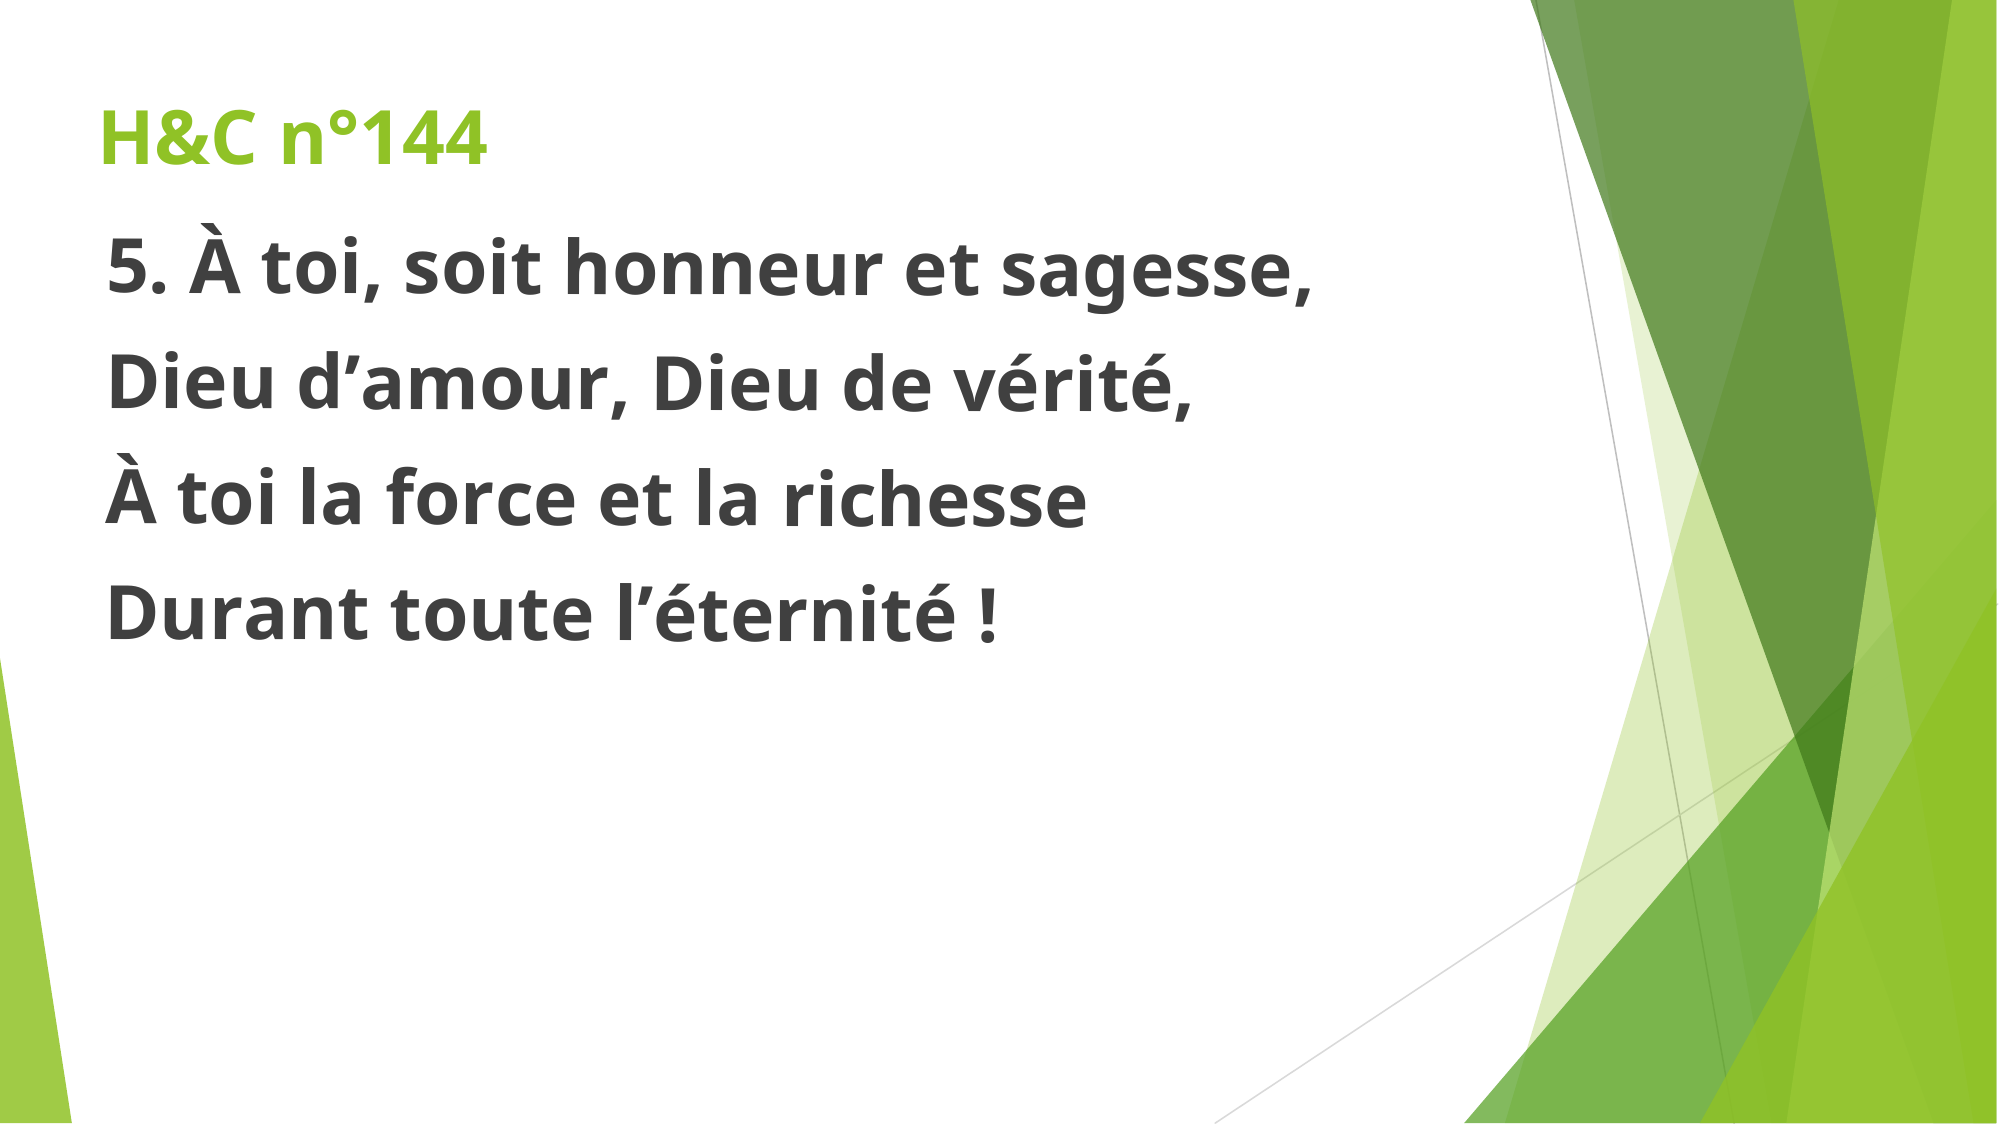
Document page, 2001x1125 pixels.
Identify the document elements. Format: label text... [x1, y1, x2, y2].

text_box 5. À toi, soit honneur et sagesse, Dieu d’amour, Dieu de vérité, À toi la force et la richesse Durant toute l’éternité ! [88, 197, 1958, 1086]
text_box H&C n°144 [82, 82, 615, 189]
